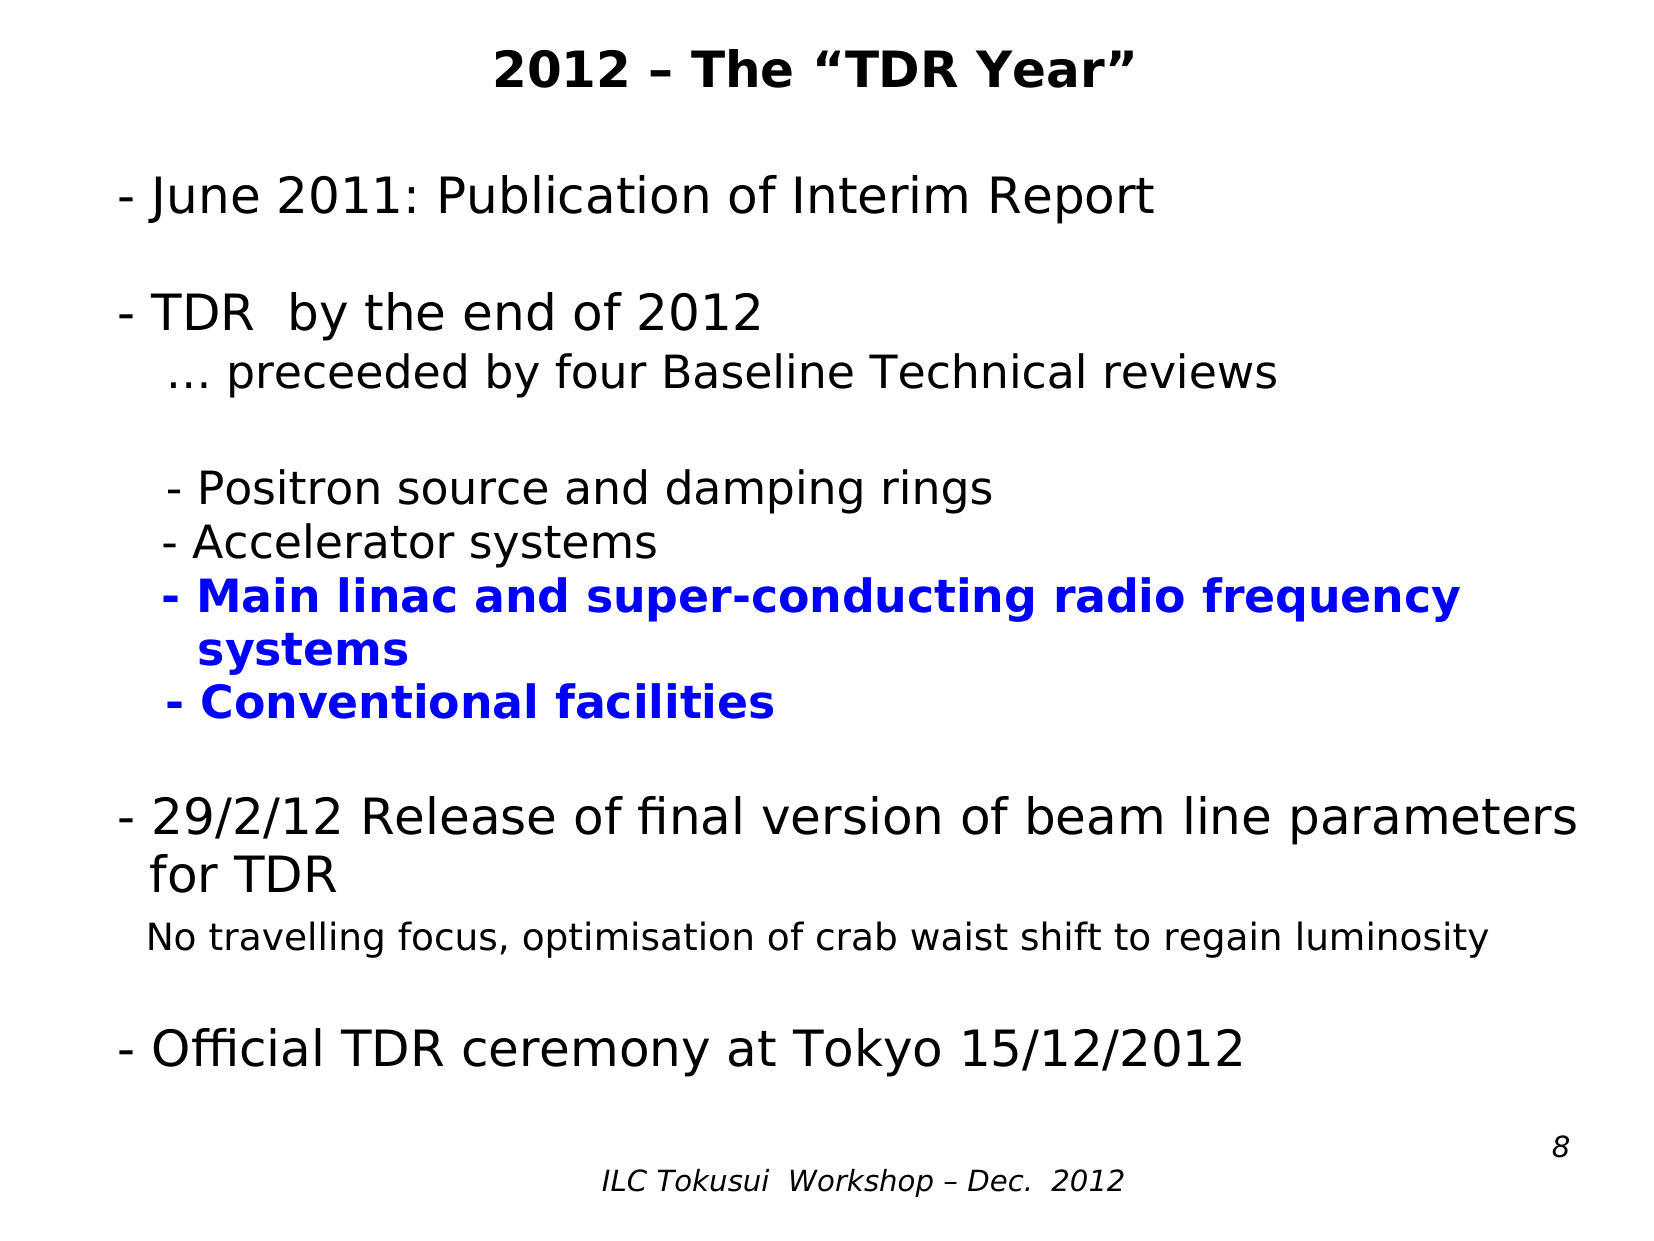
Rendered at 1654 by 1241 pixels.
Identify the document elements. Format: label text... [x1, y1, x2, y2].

text_box - June 2011: Publication of Interim Report - TDR by the end of 2012 … preceeded by four Baseline Technical reviews - Positron source and damping rings - Accelerator systems - Main linac and super-conducting radio frequency systems - Conventional facilities - 29/2/12 Release of final version of beam line parameters for TDR No travelling focus, optimisation of crab waist shift to regain luminosity - Official TDR ceremony at Tokyo 15/12/2012 [103, 159, 1592, 1086]
text_box 2012 – The “TDR Year” [477, 33, 1150, 107]
